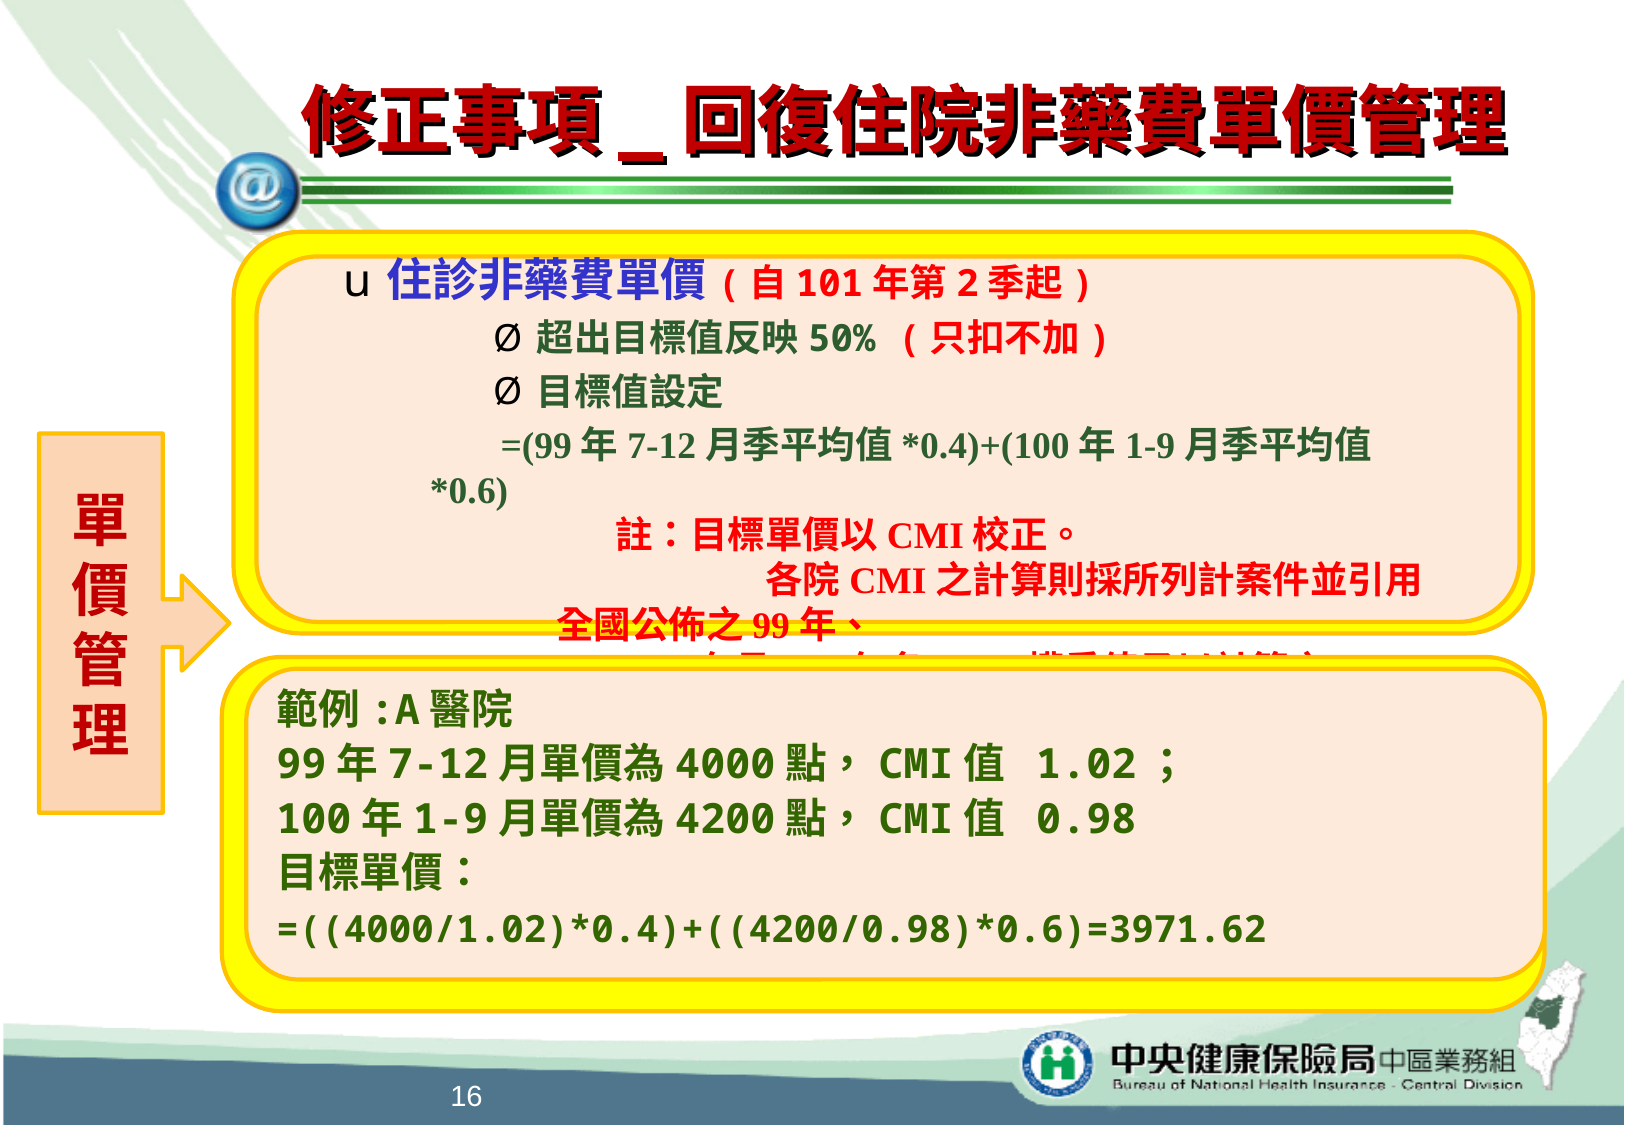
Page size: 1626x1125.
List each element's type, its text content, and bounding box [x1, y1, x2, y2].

text_box [678, 614, 684, 624]
text_box [758, 615, 764, 626]
text_box 住診非藥費單價(自101年第2季起) 超出目標值反映50% (只扣不加) 目標值設定 =(99年7-12月季平均值*0.4)+(100年1-9月季平均值*0.6) 註：目標單價以CMI校正。 各院CMI之計算則採所列計案件並引用全國公佈之99年、 100年及101年各DRG權重值予以計算之。 [241, 243, 1458, 598]
text_box [616, 612, 623, 631]
text_box [777, 615, 783, 626]
text_box [221, 656, 1545, 1012]
text_box [600, 612, 613, 634]
text_box [566, 612, 583, 620]
title 修正事項_回復住院非藥費單價管理 [285, 23, 1527, 211]
text_box [435, 1065, 815, 1125]
text_box 範例:A醫院 99年7-12月單價為4000點，CMI值 1.02； 100年1-9月單價為4200點，CMI值 0.98 目標單價： =((4000/1.02)*0.4)+((4200/0.98)*0.6)=3971.62 [246, 668, 1545, 980]
text_box [233, 231, 1534, 634]
text_box 單價管理 [39, 433, 230, 813]
text_box [807, 615, 817, 619]
